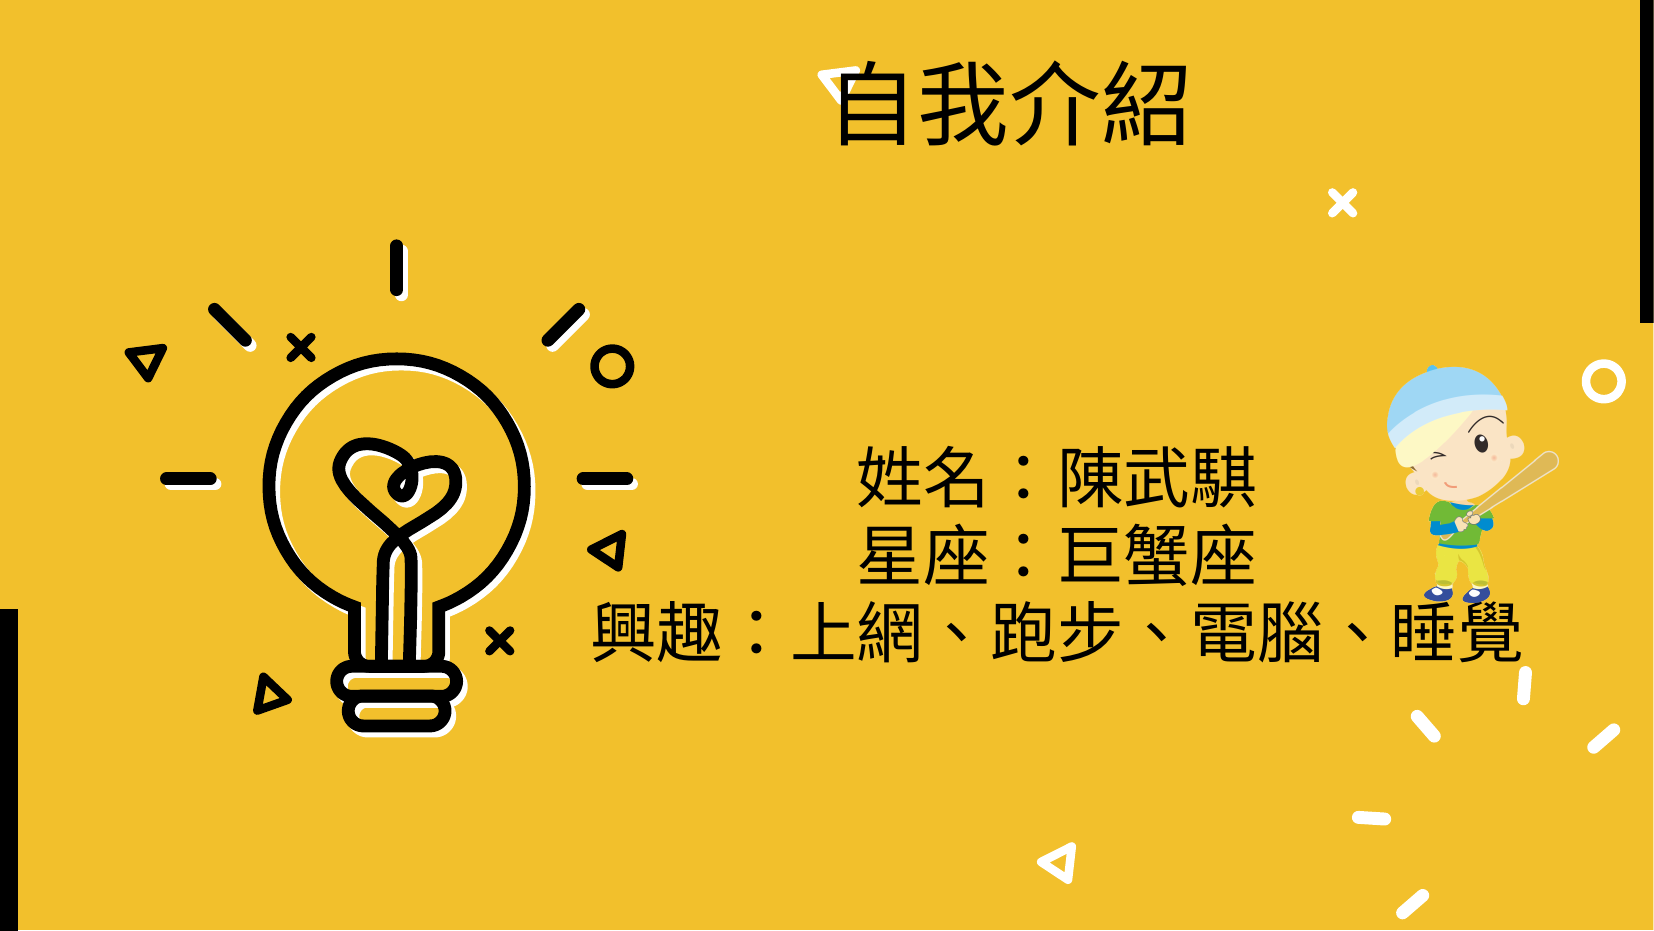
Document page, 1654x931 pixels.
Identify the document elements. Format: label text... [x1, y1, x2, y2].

picture [1387, 365, 1559, 603]
title 自我介紹 [797, 29, 1223, 185]
subtitle 姓名：陳武騏 星座：巨蟹座 興趣：上網、跑步、電腦、睡覺 [313, 287, 1654, 827]
